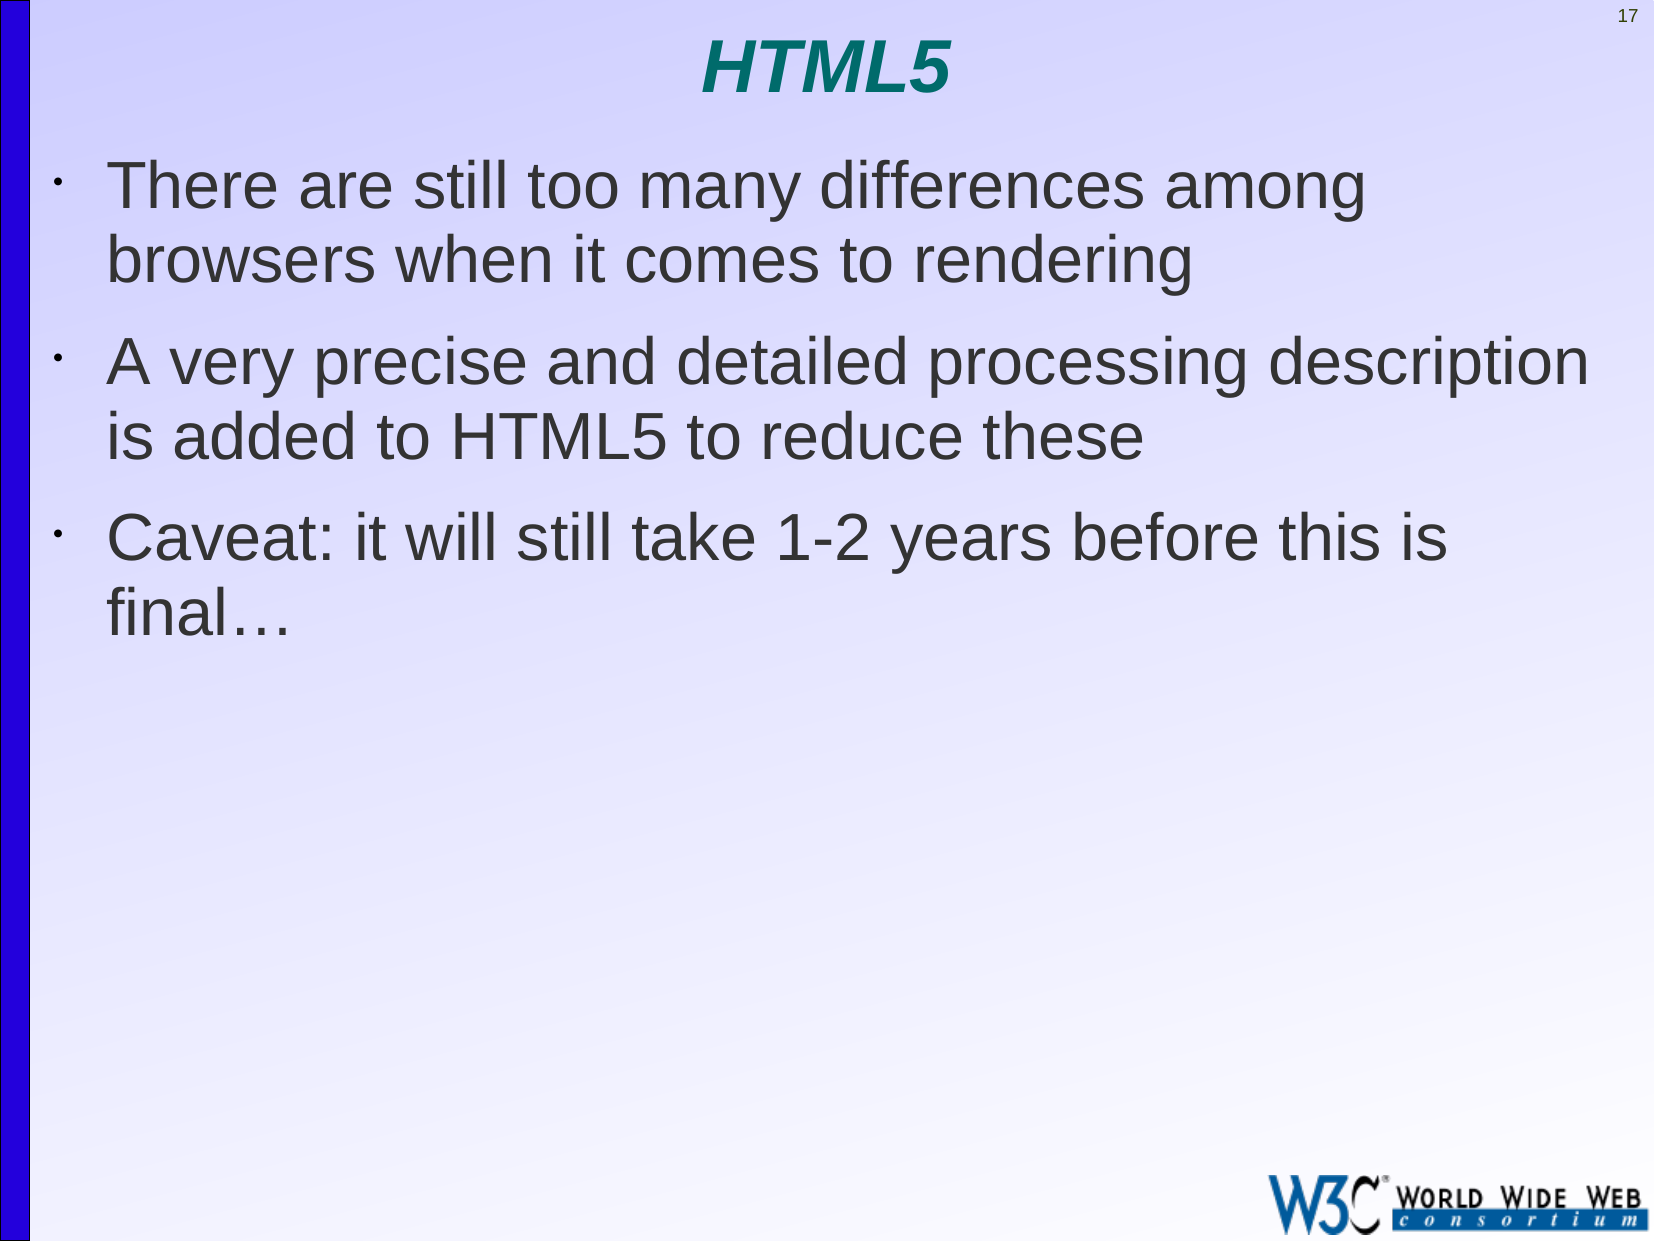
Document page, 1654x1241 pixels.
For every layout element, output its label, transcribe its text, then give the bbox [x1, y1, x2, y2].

list There are still too many differences among browsers when it comes to rendering A very precise and detailed processing description is added to HTML5 to reduce these Caveat: it will still take 1-2 years before this is final… [35, 147, 1618, 1119]
picture [1263, 1175, 1654, 1235]
title HTML5 [0, 13, 1654, 117]
